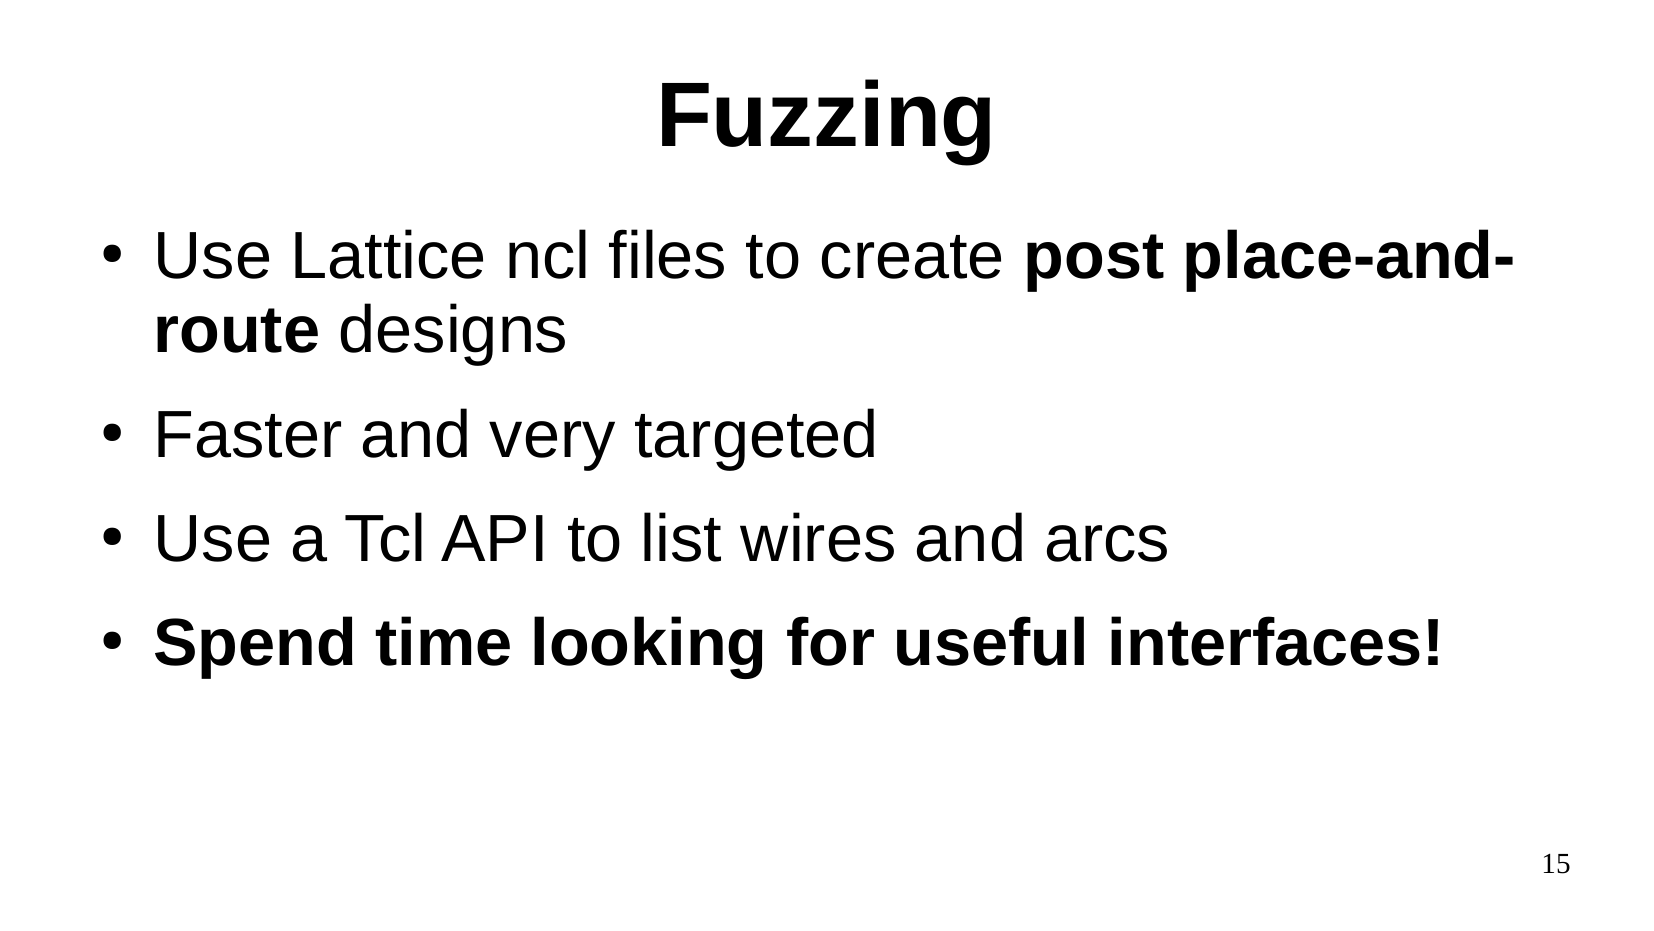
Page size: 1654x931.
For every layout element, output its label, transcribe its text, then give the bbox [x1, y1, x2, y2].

title Fuzzing [82, 37, 1571, 193]
list Use Lattice ncl files to create post place-and-route designs Faster and very targeted Use a Tcl API to list wires and arcs Spend time looking for useful interfaces! [82, 217, 1571, 758]
